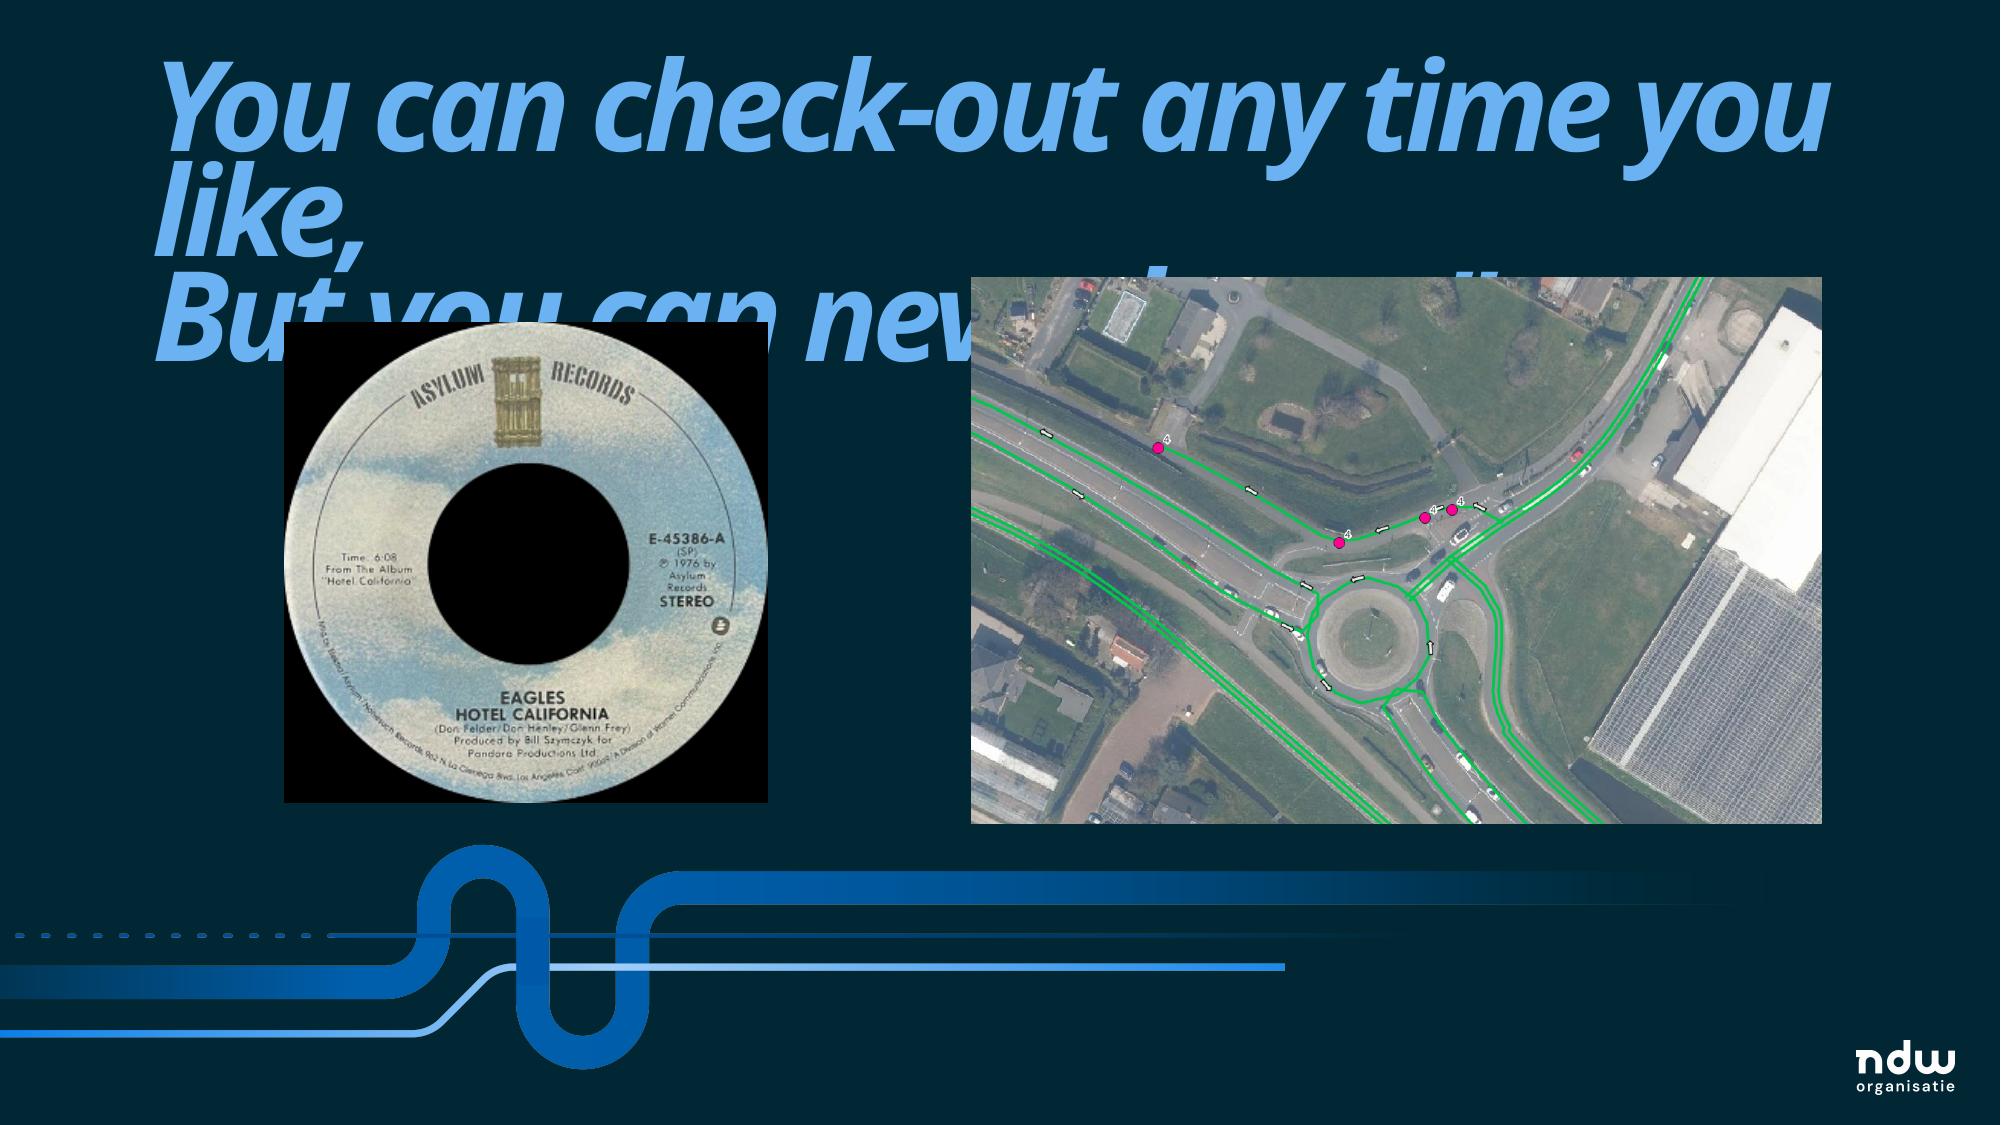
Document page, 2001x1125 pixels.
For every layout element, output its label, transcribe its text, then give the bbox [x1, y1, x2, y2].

picture [283, 322, 768, 802]
picture [971, 277, 1821, 823]
title You can check-out any time you like, But you can never leave." [137, 59, 1863, 278]
